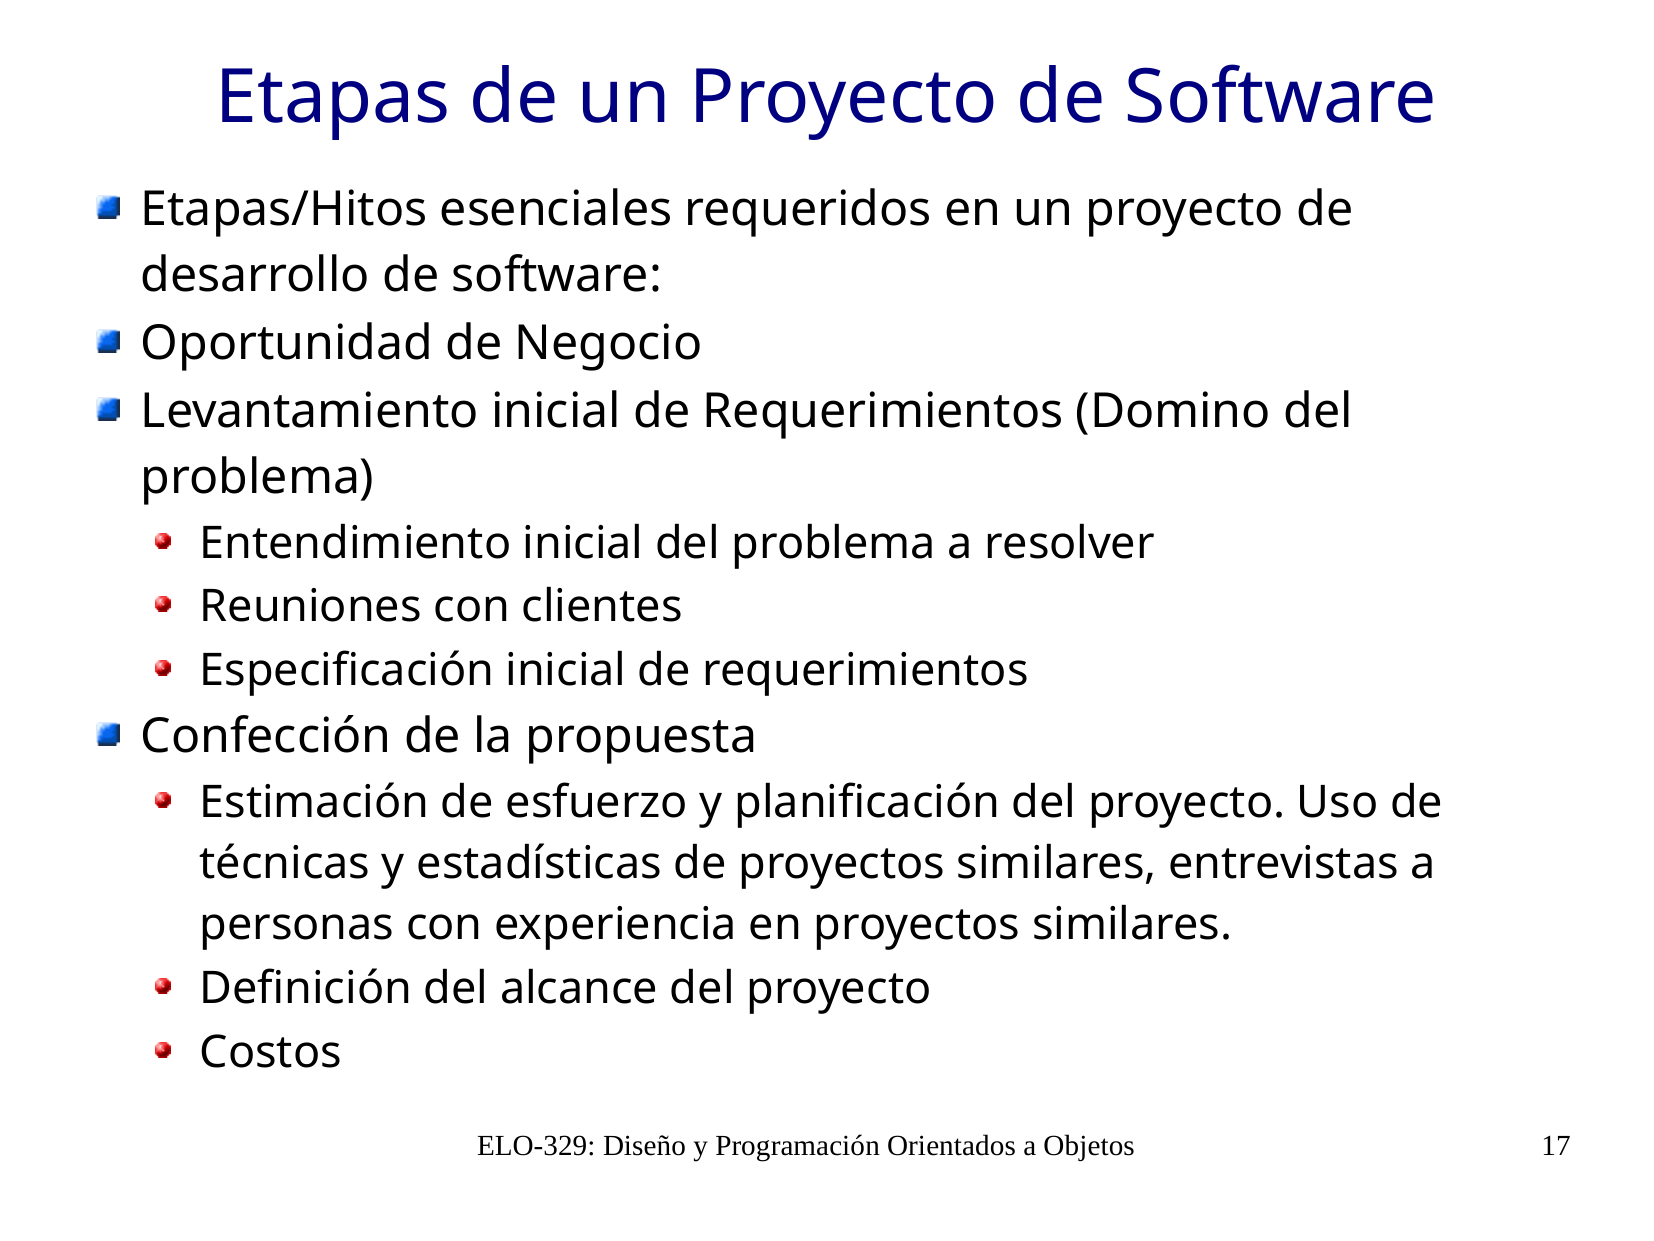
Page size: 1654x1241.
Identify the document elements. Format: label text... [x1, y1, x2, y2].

list Etapas/Hitos esenciales requeridos en un proyecto de desarrollo de software: Oportunidad de Negocio Levantamiento inicial de Requerimientos (Domino del problema)‏ Entendimiento inicial del problema a resolver Reuniones con clientes Especificación inicial de requerimientos Confección de la propuesta Estimación de esfuerzo y planificación del proyecto. Uso de técnicas y estadísticas de proyectos similares, entrevistas a personas con experiencia en proyectos similares. Definición del alcance del proyecto Costos [81, 174, 1571, 1084]
title Etapas de un Proyecto de Software [82, 45, 1571, 143]
